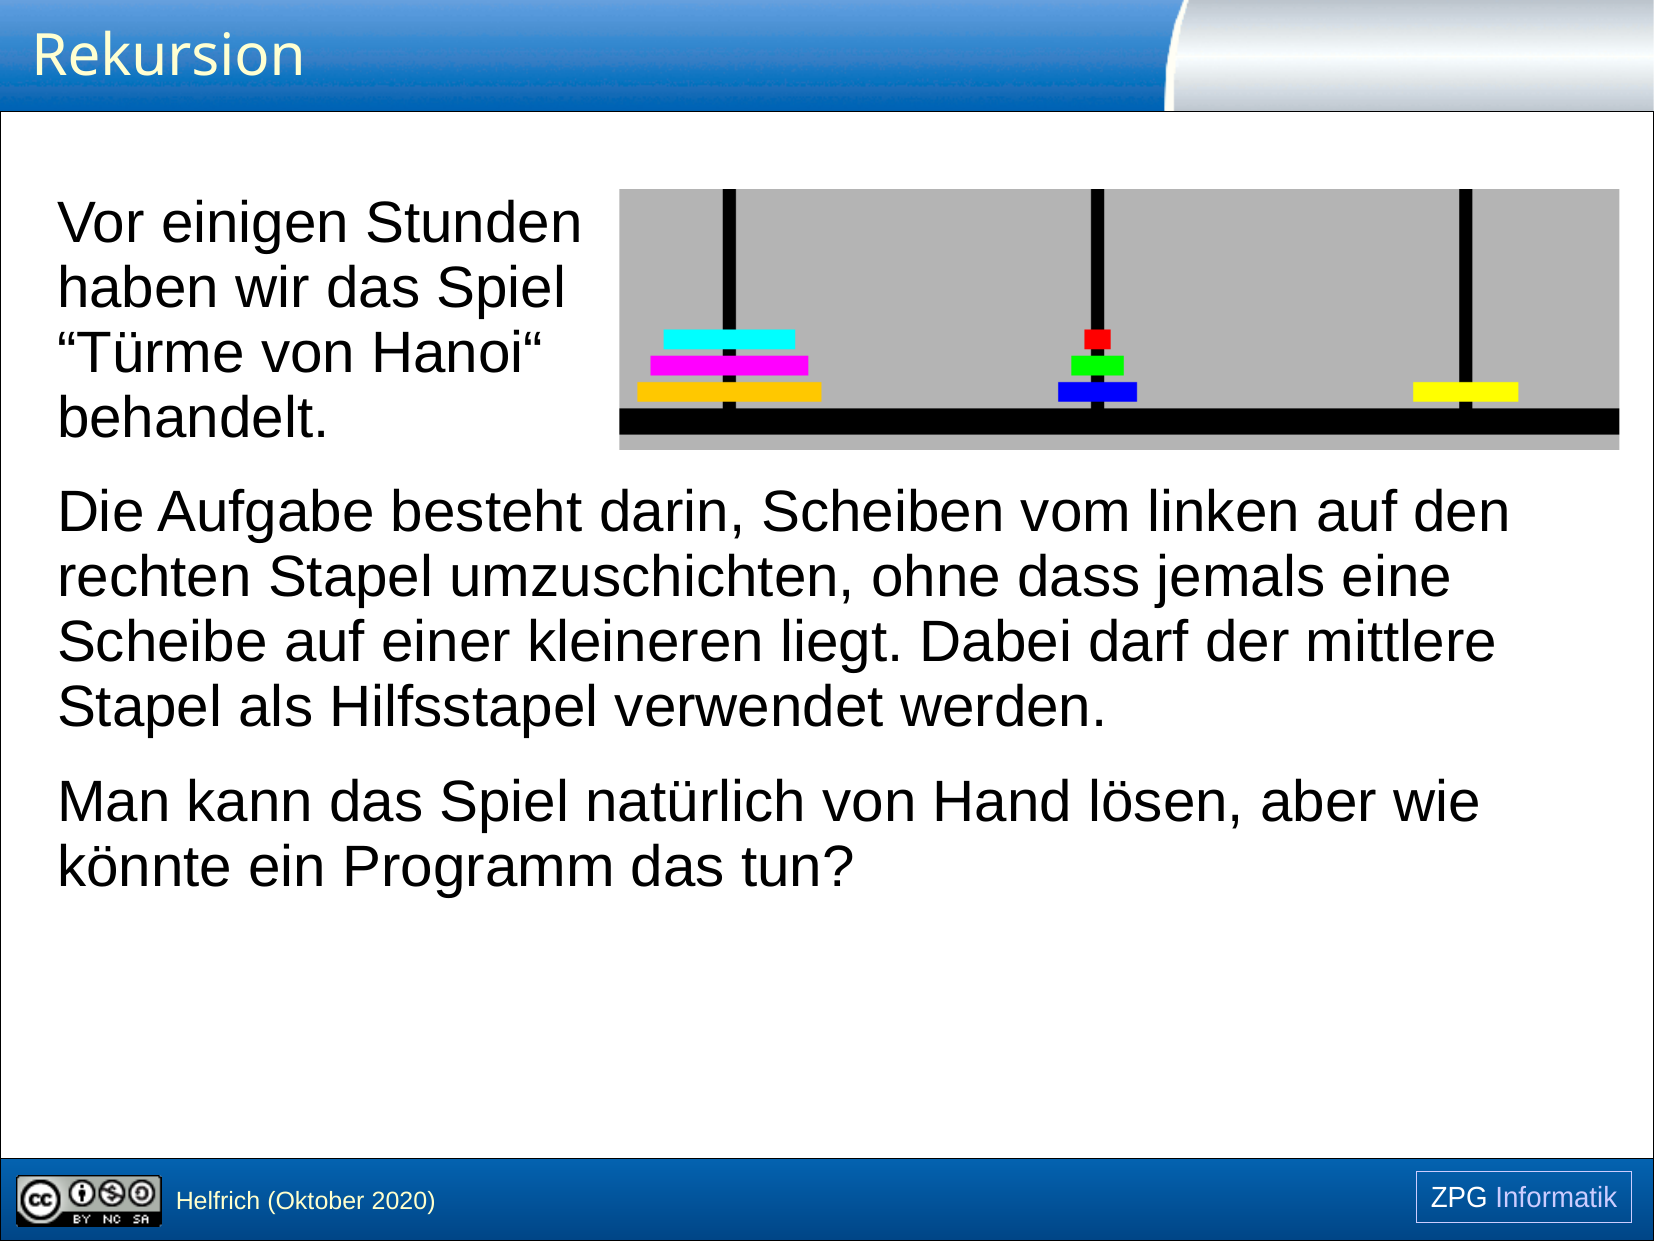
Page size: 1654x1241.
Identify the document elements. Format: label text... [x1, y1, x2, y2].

picture [619, 189, 1620, 450]
list Vor einigen Stunden haben wir das Spiel “Türme von Hanoi“ behandelt. Die Aufgabe besteht darin, Scheiben vom linken auf den rechten Stapel umzuschichten, ohne dass jemals eine Scheibe auf einer kleineren liegt. Dabei darf der mittlere Stapel als Hilfsstapel verwendet werden. Man kann das Spiel natürlich von Hand lösen, aber wie könnte ein Programm das tun? [57, 189, 1605, 1126]
picture [16, 1175, 162, 1227]
picture [0, 0, 1654, 111]
title Rekursion [31, 14, 1151, 92]
